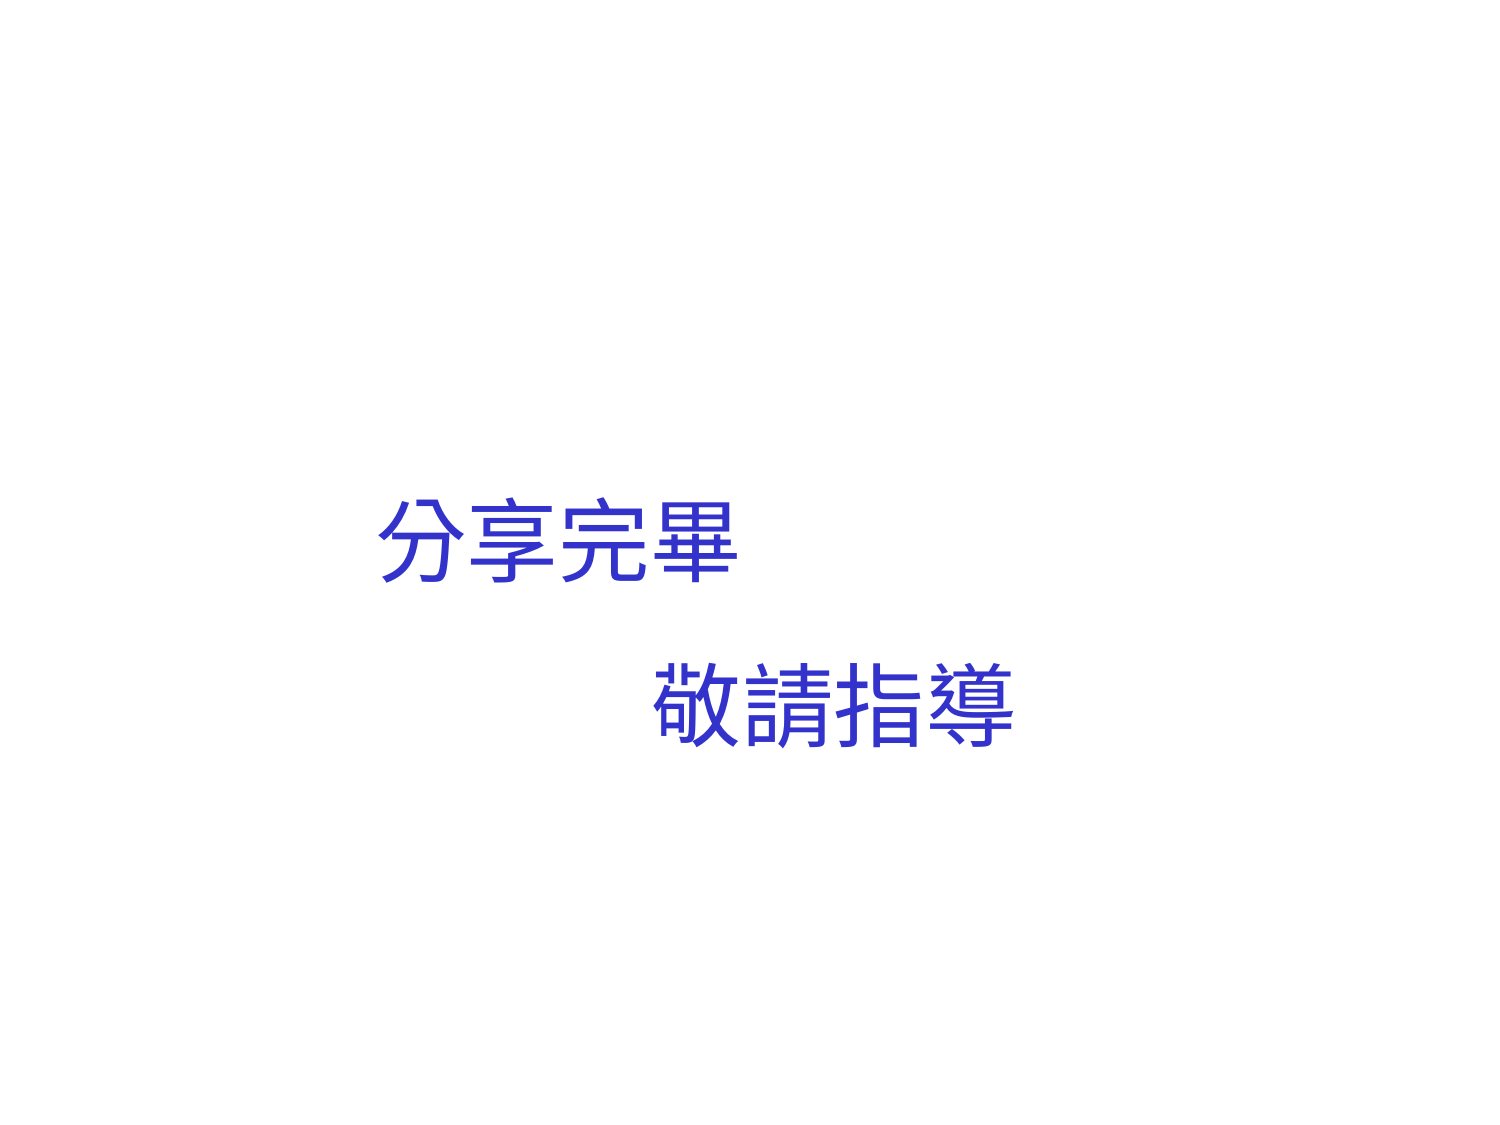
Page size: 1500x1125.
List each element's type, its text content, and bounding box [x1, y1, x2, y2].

text_box 分享完畢 敬請指導 [360, 420, 1500, 710]
